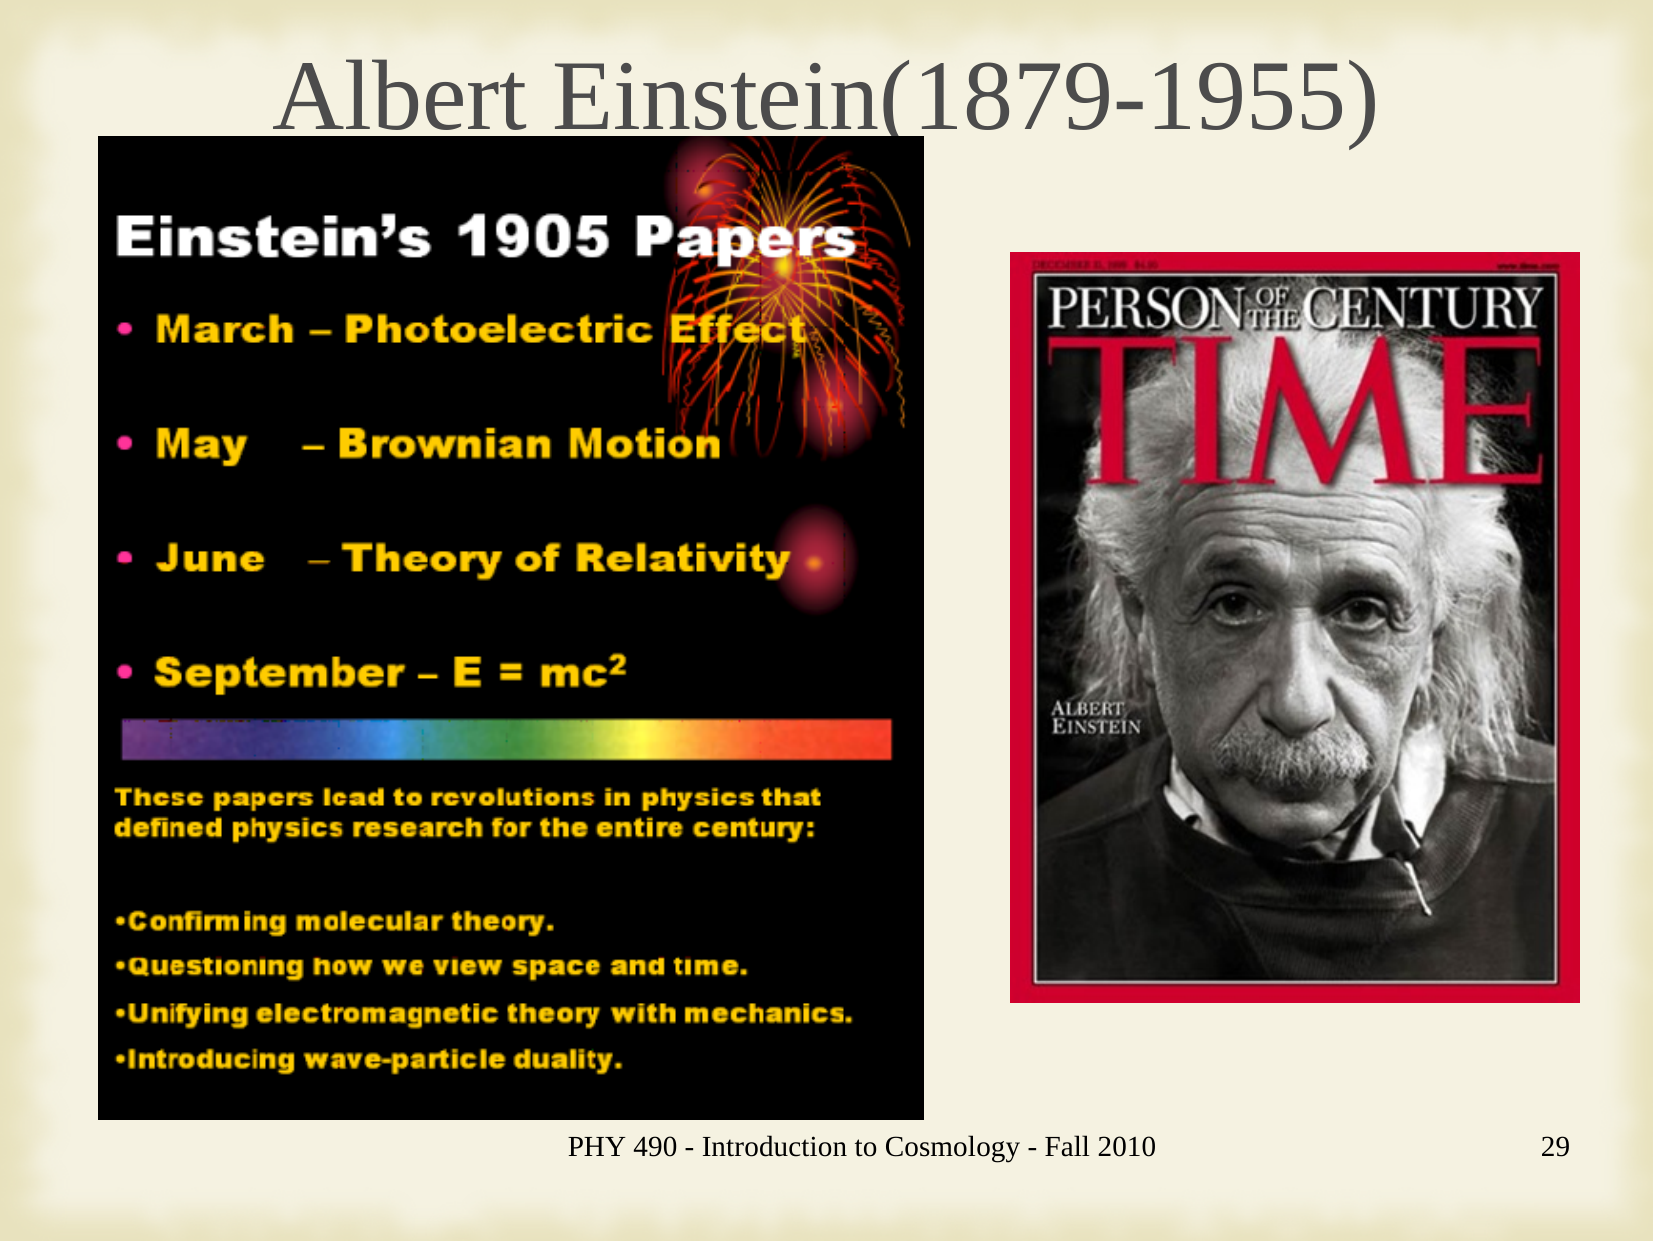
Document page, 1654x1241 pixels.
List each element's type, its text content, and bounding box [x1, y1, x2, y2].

picture [0, 0, 1653, 1241]
title Albert Einstein(1879-1955) [82, 0, 1571, 193]
